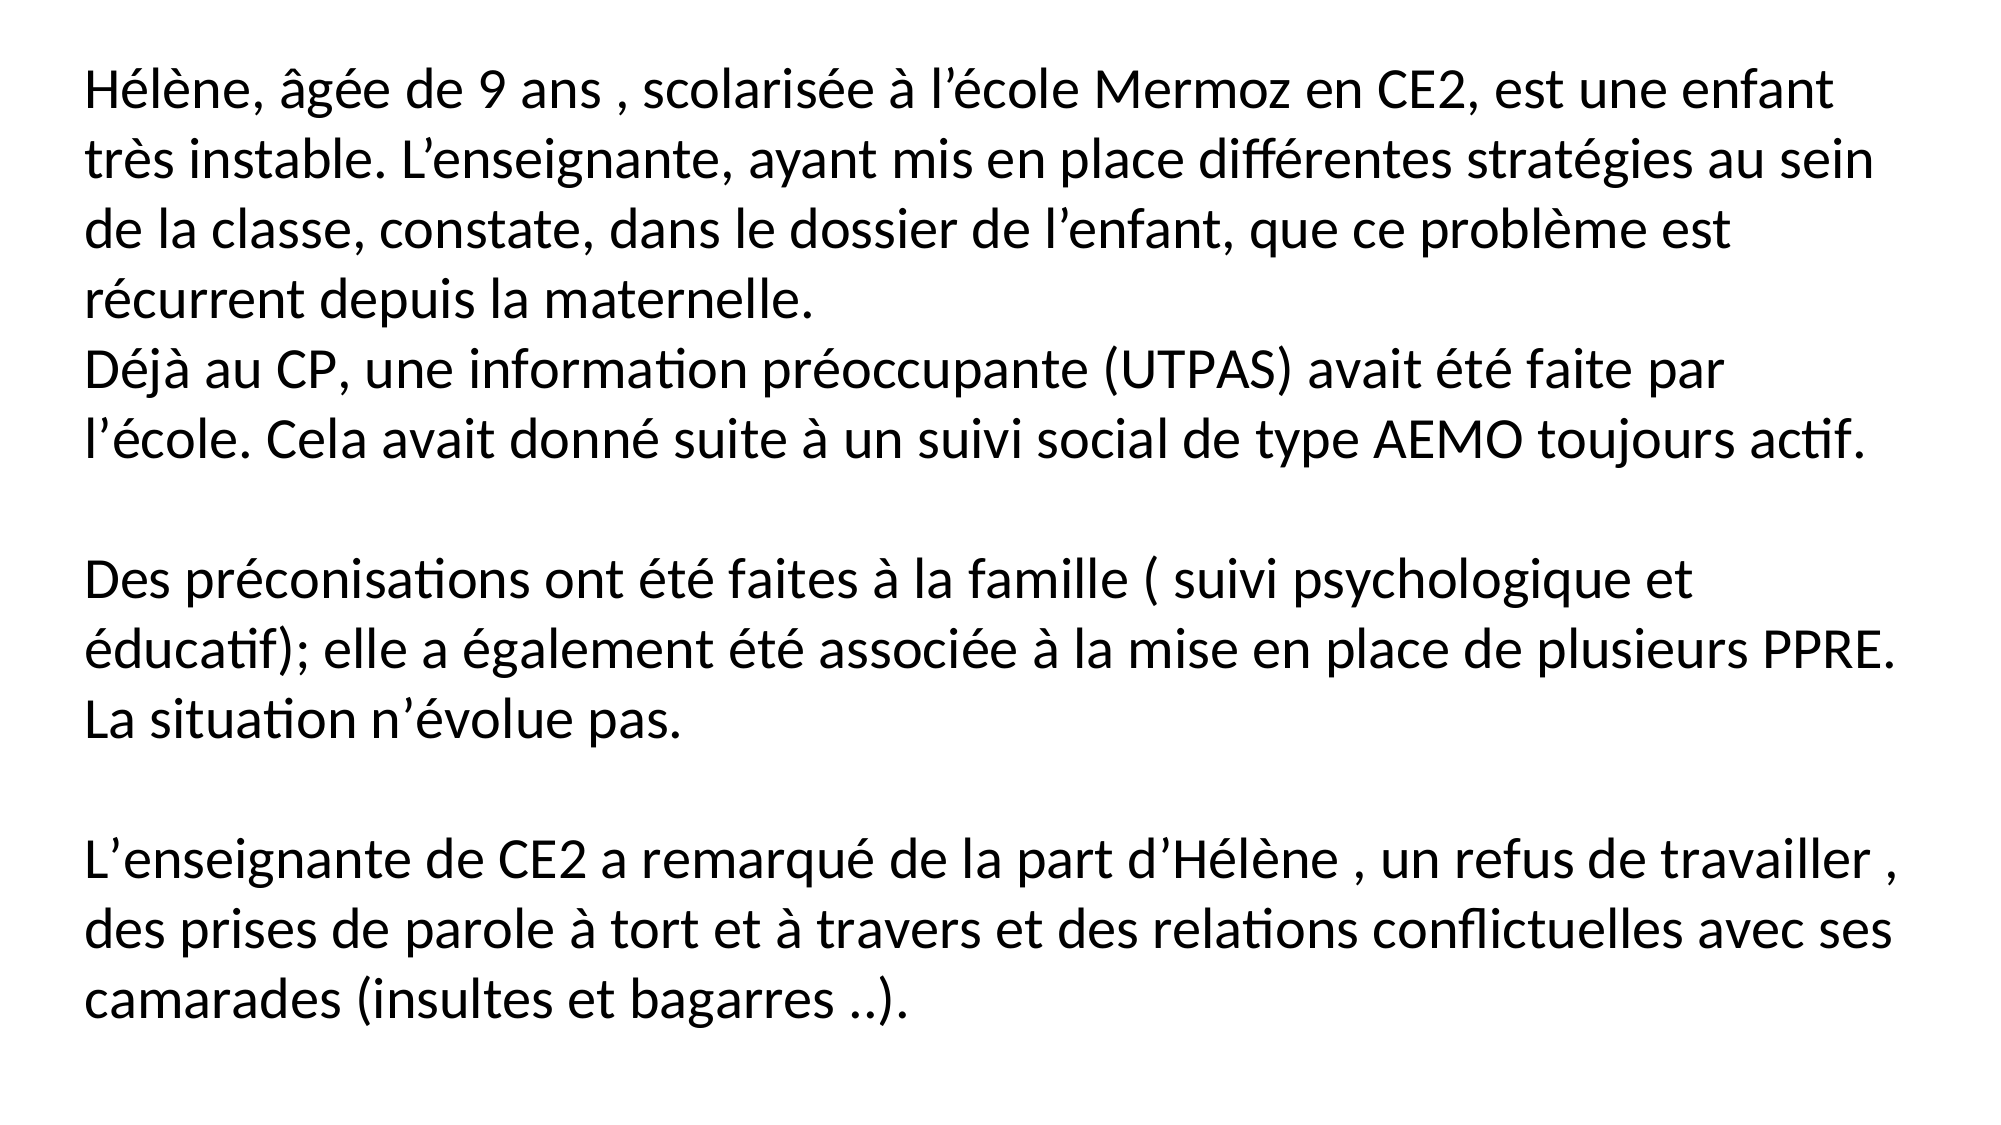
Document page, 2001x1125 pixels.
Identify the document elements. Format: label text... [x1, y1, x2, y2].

text_box Hélène, âgée de 9 ans , scolarisée à l’école Mermoz en CE2, est une enfant très instable. L’enseignante, ayant mis en place différentes stratégies au sein de la classe, constate, dans le dossier de l’enfant, que ce problème est récurrent depuis la maternelle. Déjà au CP, une information préoccupante (UTPAS) avait été faite par l’école. Cela avait donné suite à un suivi social de type AEMO toujours actif. Des préconisations ont été faites à la famille ( suivi psychologique et éducatif); elle a également été associée à la mise en place de plusieurs PPRE. La situation n’évolue pas. L’enseignante de CE2 a remarqué de la part d’Hélène , un refus de travailler , des prises de parole à tort et à travers et des relations conflictuelles avec ses camarades (insultes et bagarres ..). [69, 42, 1924, 1048]
